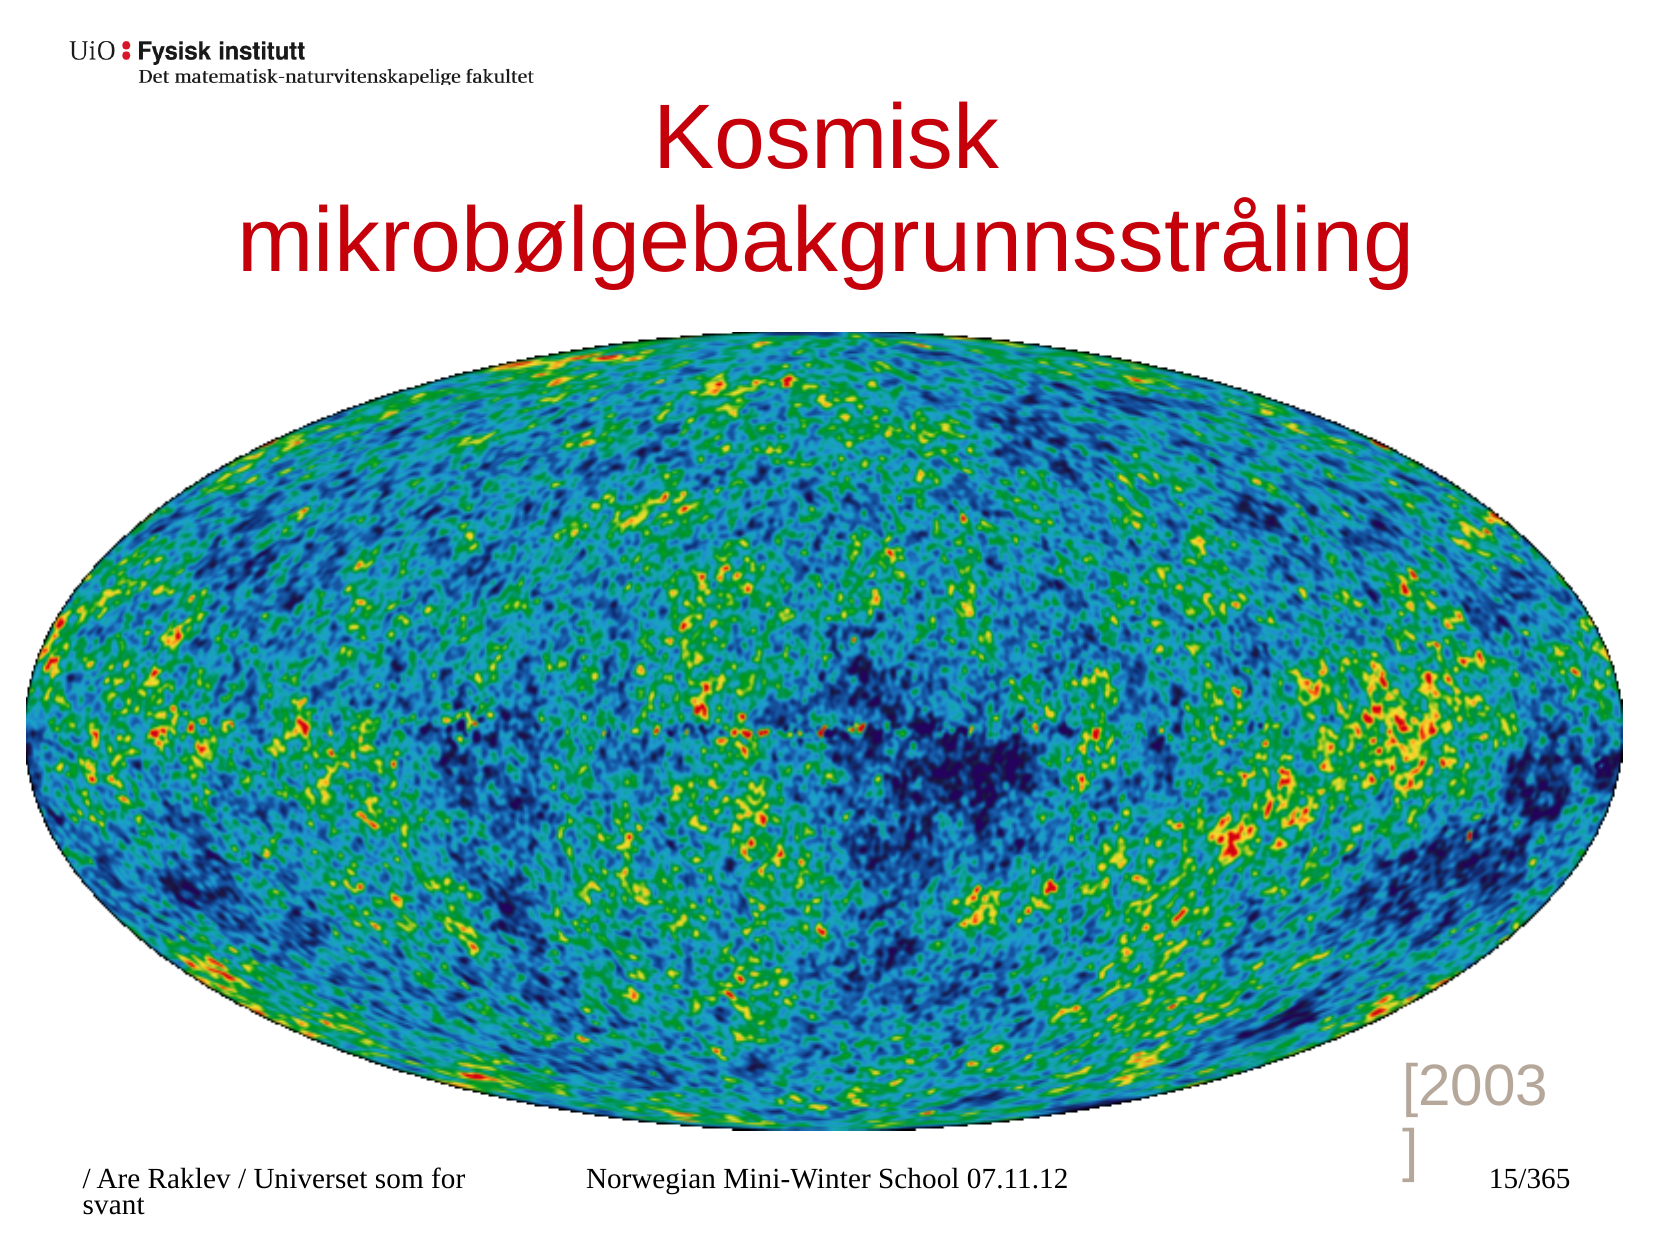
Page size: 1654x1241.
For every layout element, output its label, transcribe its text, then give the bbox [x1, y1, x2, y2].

picture [68, 37, 537, 89]
title Kosmisk mikrobølgebakgrunnsstråling [82, 84, 1571, 292]
picture [26, 332, 1623, 1132]
text_box [2003] [1387, 1045, 1580, 1126]
